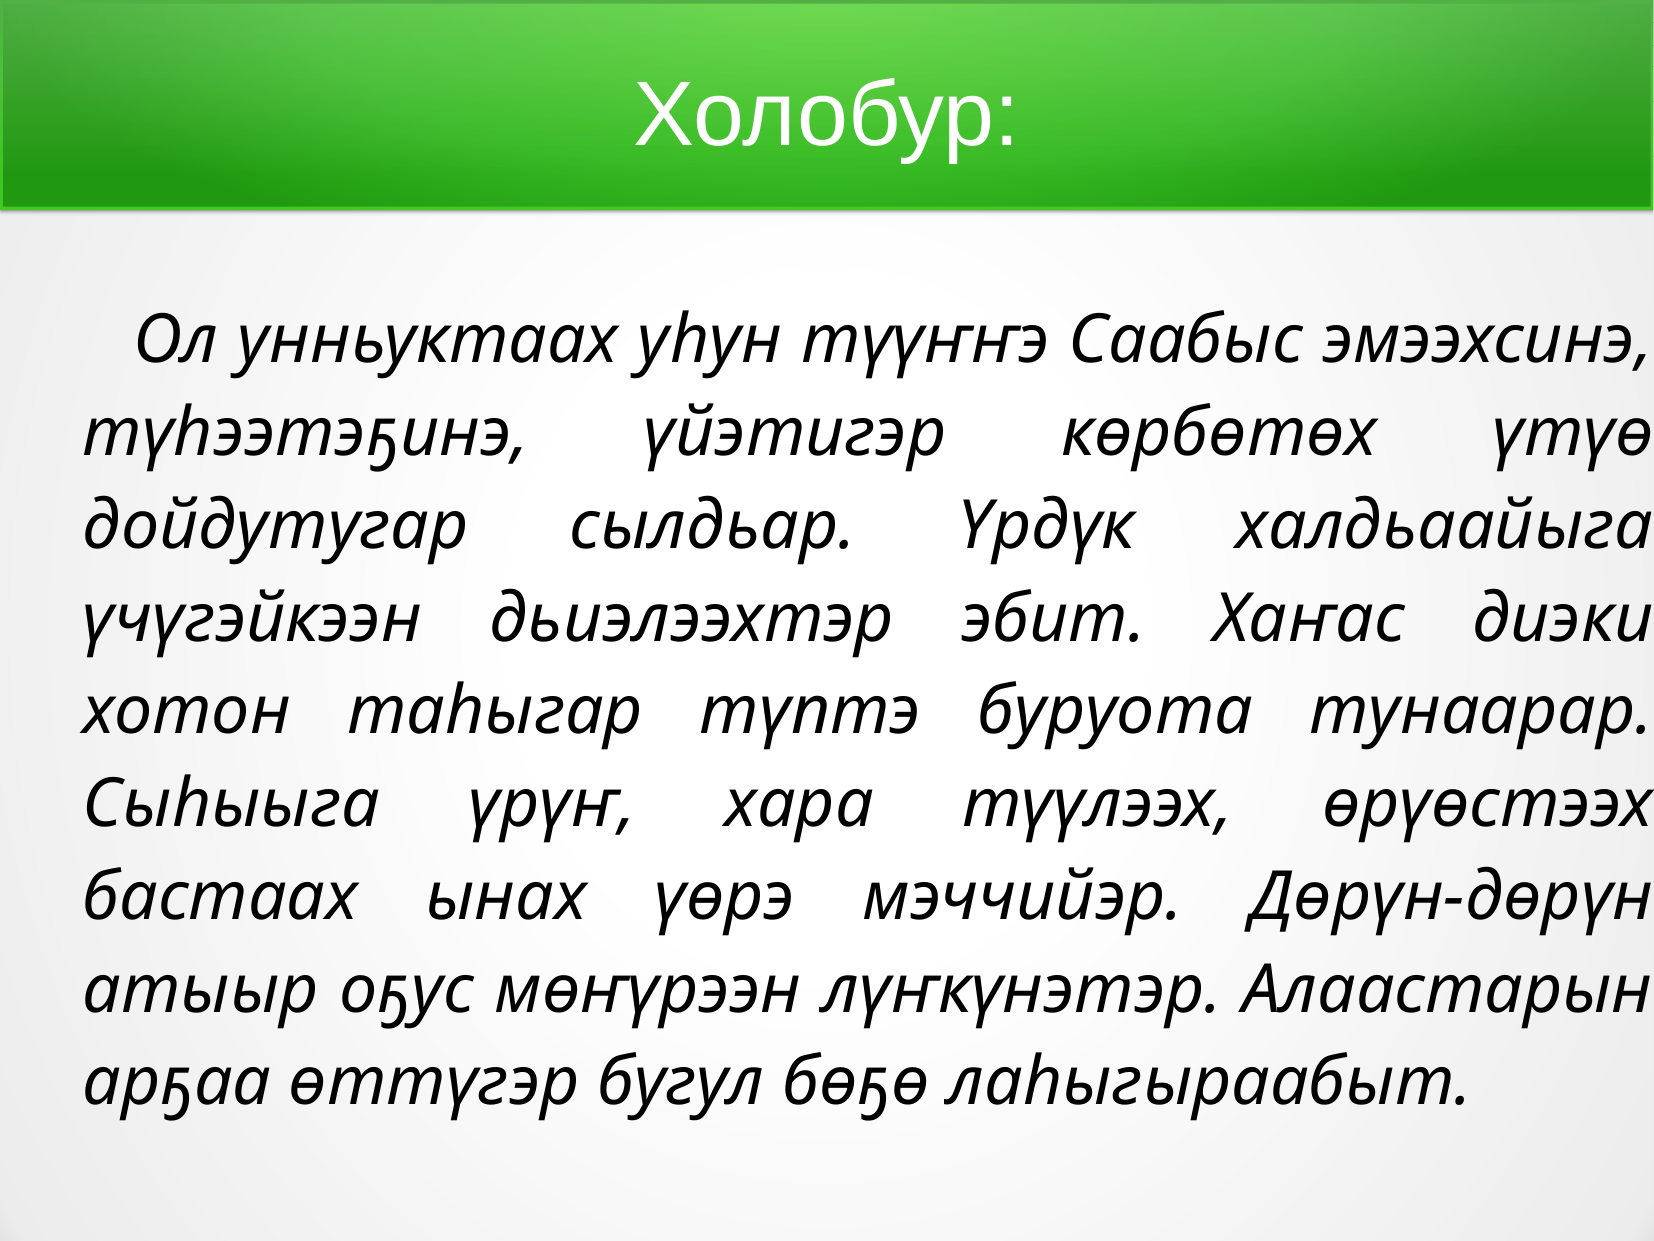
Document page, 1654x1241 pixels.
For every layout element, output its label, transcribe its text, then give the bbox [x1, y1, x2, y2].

list Ол унньуктаах уһун түүҥҥэ Саабыс эмээхсинэ, түһээтэҕинэ, үйэтигэр көрбөтөх үтүө дойдутугар сылдьар. Үрдүк халдьаайыга үчүгэйкээн дьиэлээхтэр эбит. Хаҥас диэки хотон таһыгар түптэ буруота тунаарар. Сыһыыга үрүҥ, хара түүлээх, өрүөстээх бастаах ынах үөрэ мэччийэр. Дөрүн-дөрүн атыыр оҕус мөҥүрээн лүҥкүнэтэр. Алаастарын арҕаа өттүгэр бугул бөҕө лаһыгыраабыт. [82, 290, 1654, 1182]
title Холобур: [82, 49, 1571, 179]
